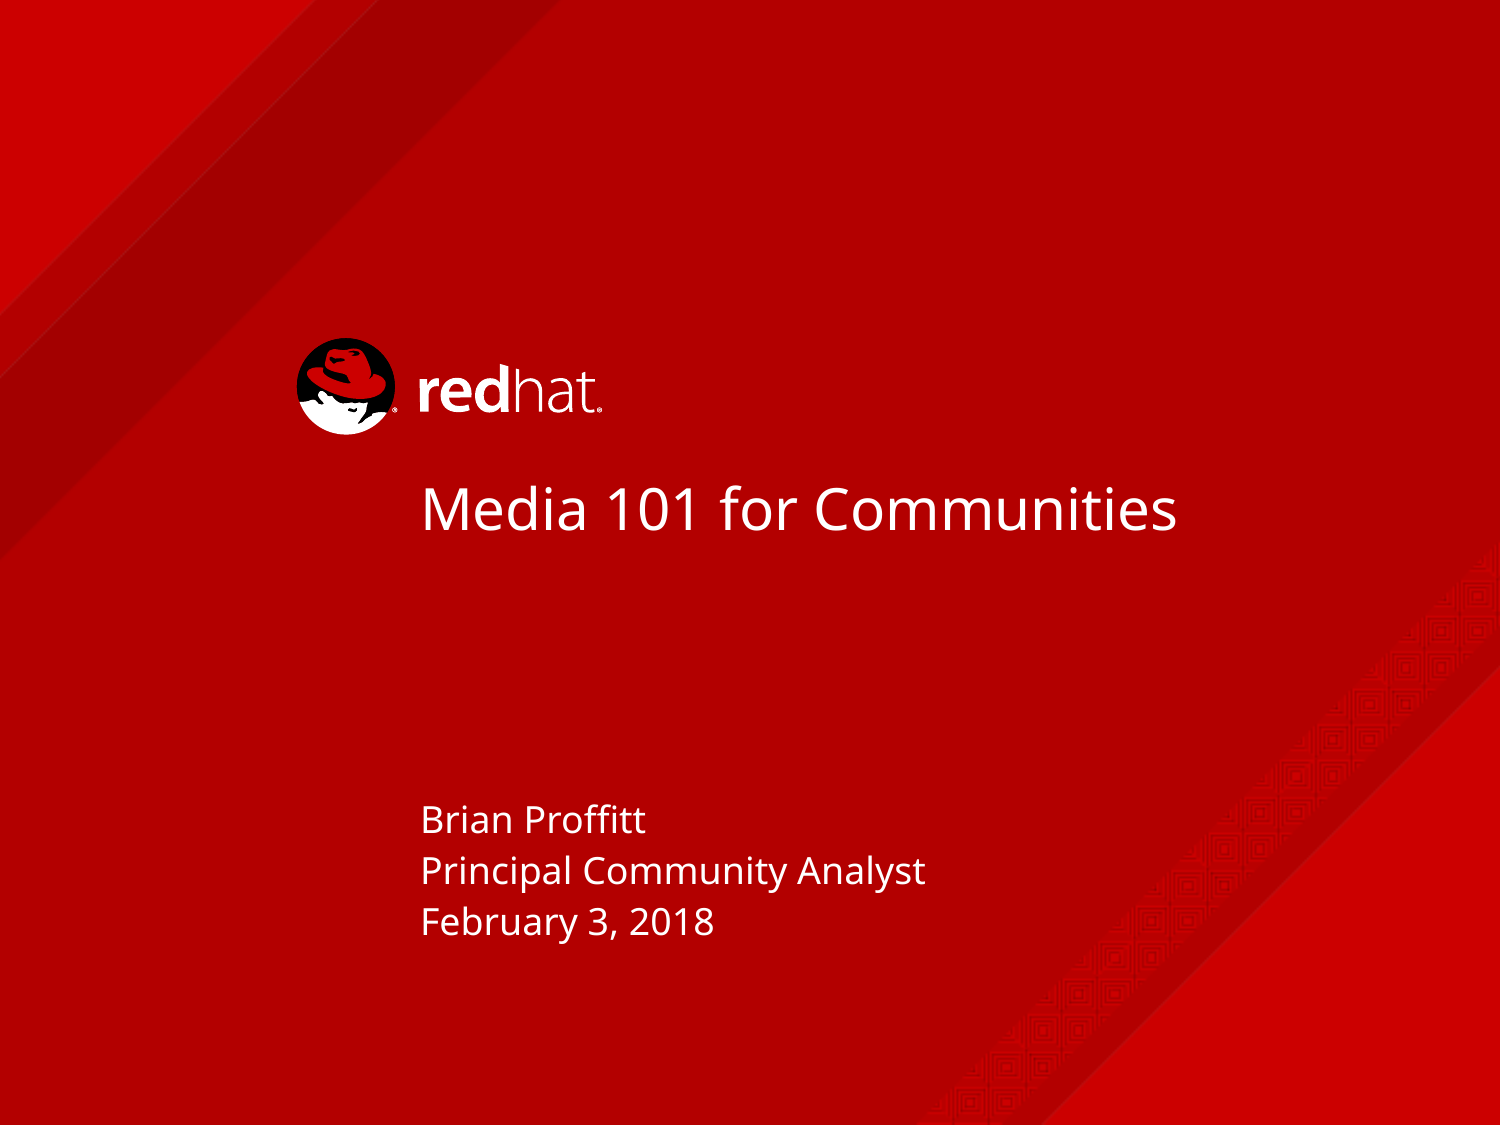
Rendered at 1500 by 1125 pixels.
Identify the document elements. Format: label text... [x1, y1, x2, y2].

title Media 101 for Communities [420, 467, 1381, 616]
subtitle Brian Proffitt Principal Community Analyst February 3, 2018 [420, 682, 1411, 934]
picture [0, 0, 1500, 1125]
